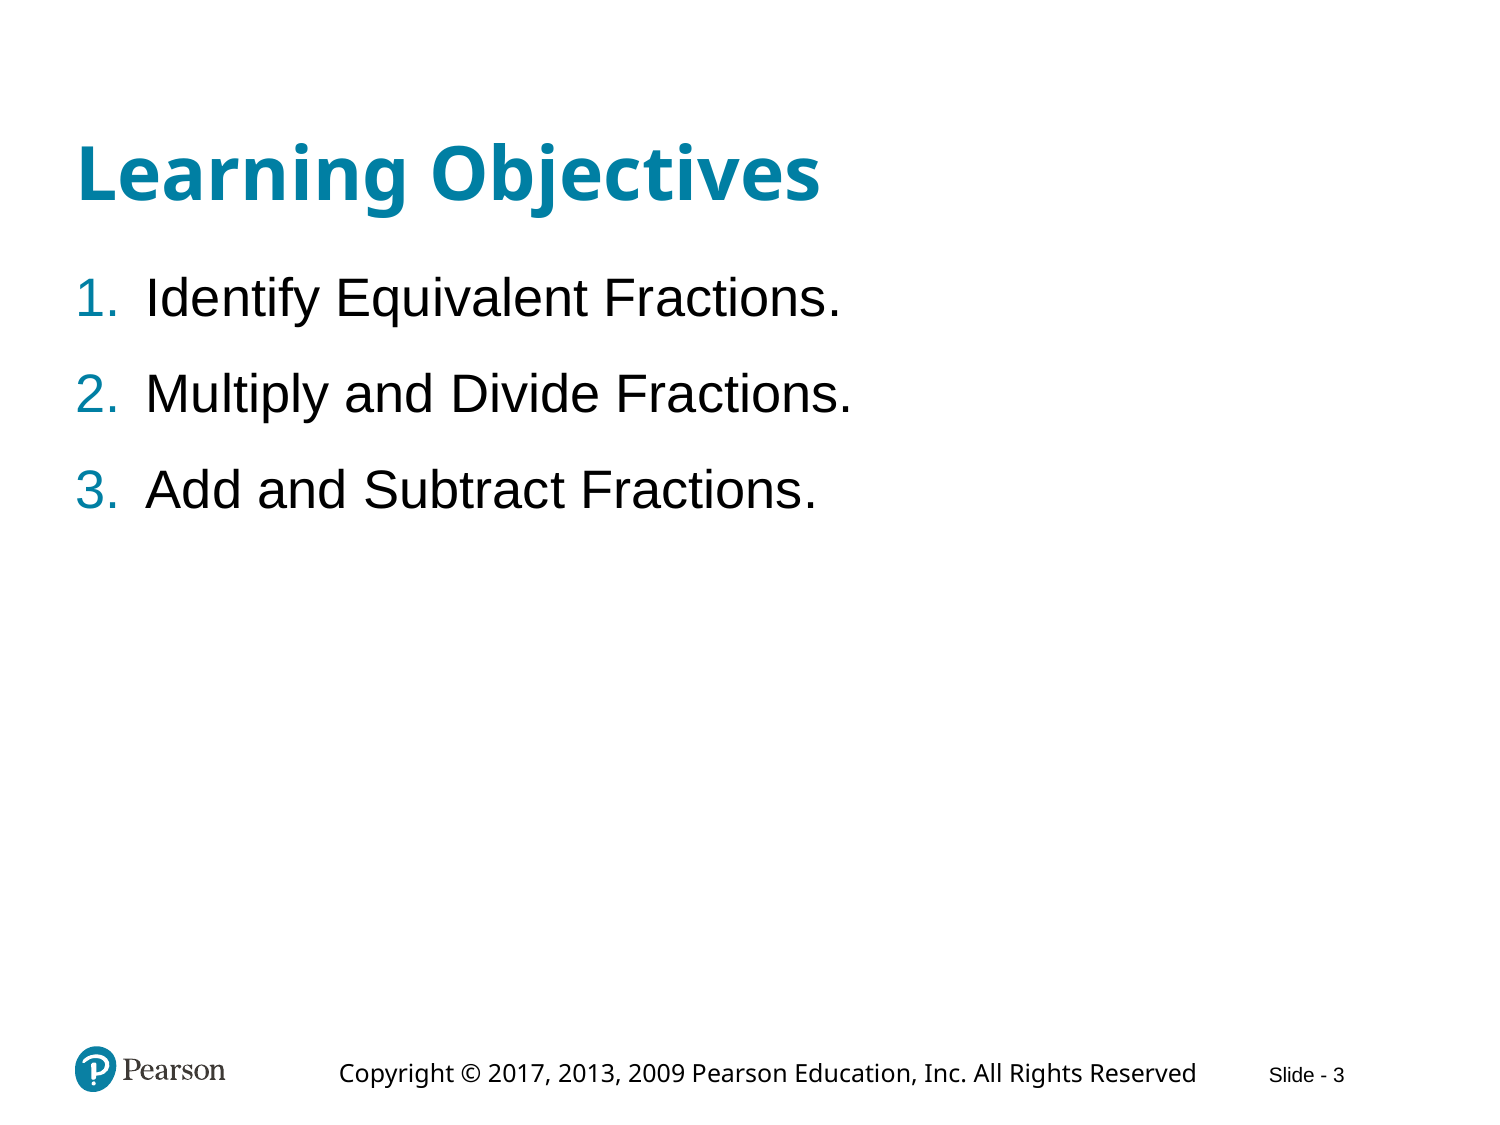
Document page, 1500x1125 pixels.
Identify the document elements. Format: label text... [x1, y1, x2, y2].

title Learning Objectives [75, 35, 1425, 216]
list Identify Equivalent Fractions. Multiply and Divide Fractions. Add and Subtract Fractions. [75, 262, 1425, 813]
